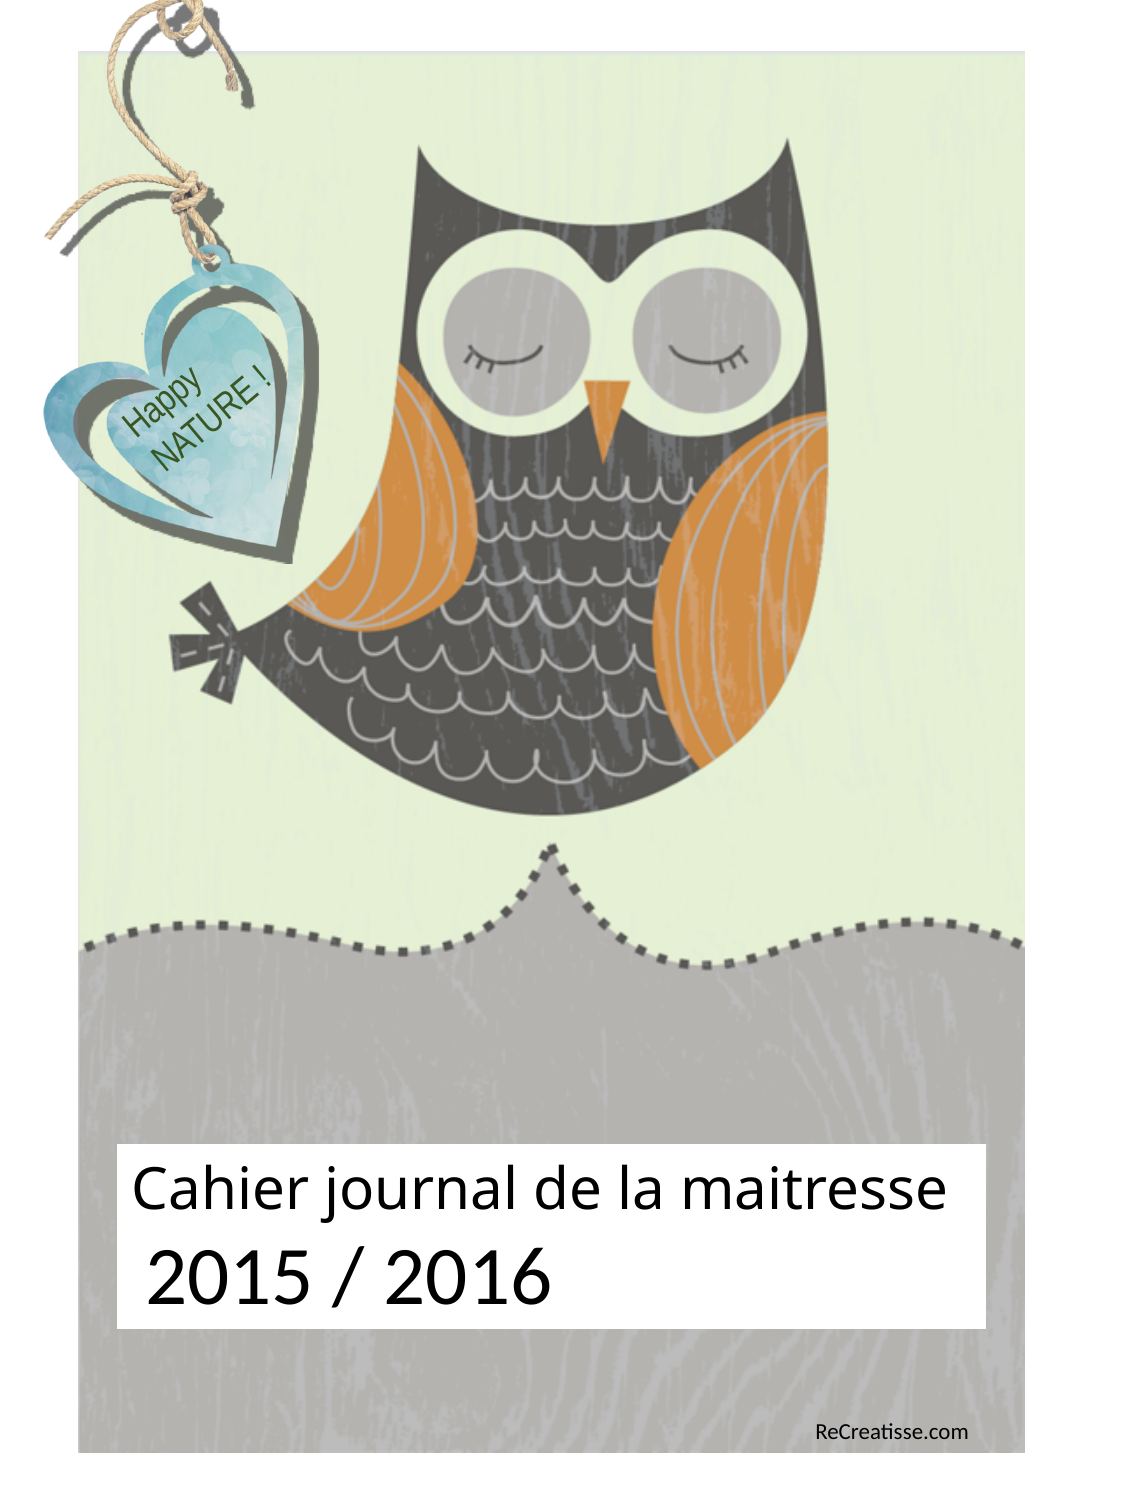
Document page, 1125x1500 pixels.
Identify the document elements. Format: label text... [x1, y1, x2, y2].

text_box Cahier journal de la maitresse 2015 / 2016 [117, 1144, 986, 1329]
picture [43, 0, 1025, 1453]
text_box ReCreatisse.com [800, 1409, 984, 1452]
text_box Happy NATURE ! [95, 53, 595, 496]
